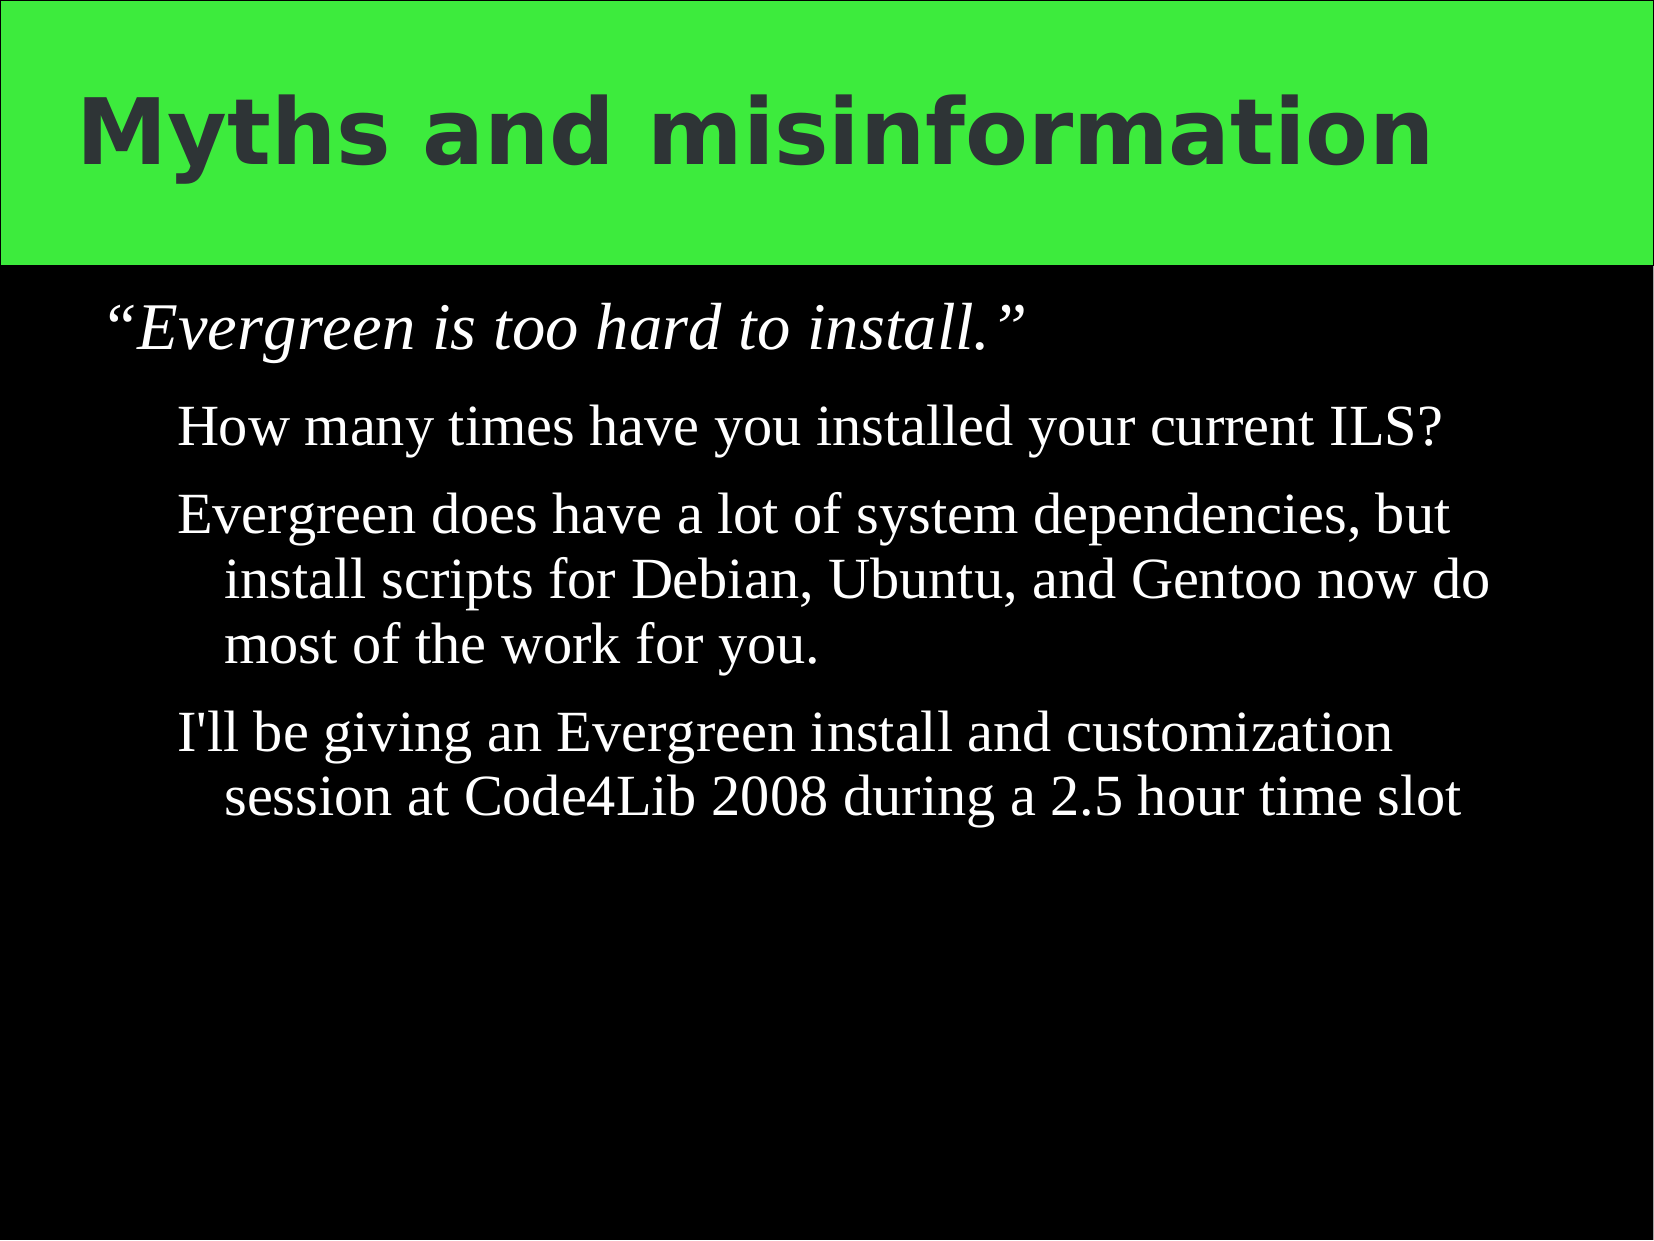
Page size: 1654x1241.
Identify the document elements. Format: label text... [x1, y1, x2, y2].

list “Evergreen is too hard to install.” How many times have you installed your current ILS? Evergreen does have a lot of system dependencies, but install scripts for Debian, Ubuntu, and Gentoo now do most of the work for you. I'll be giving an Evergreen install and customization session at Code4Lib 2008 during a 2.5 hour time slot [82, 290, 1571, 1094]
title Myths and misinformation [76, 36, 1565, 229]
